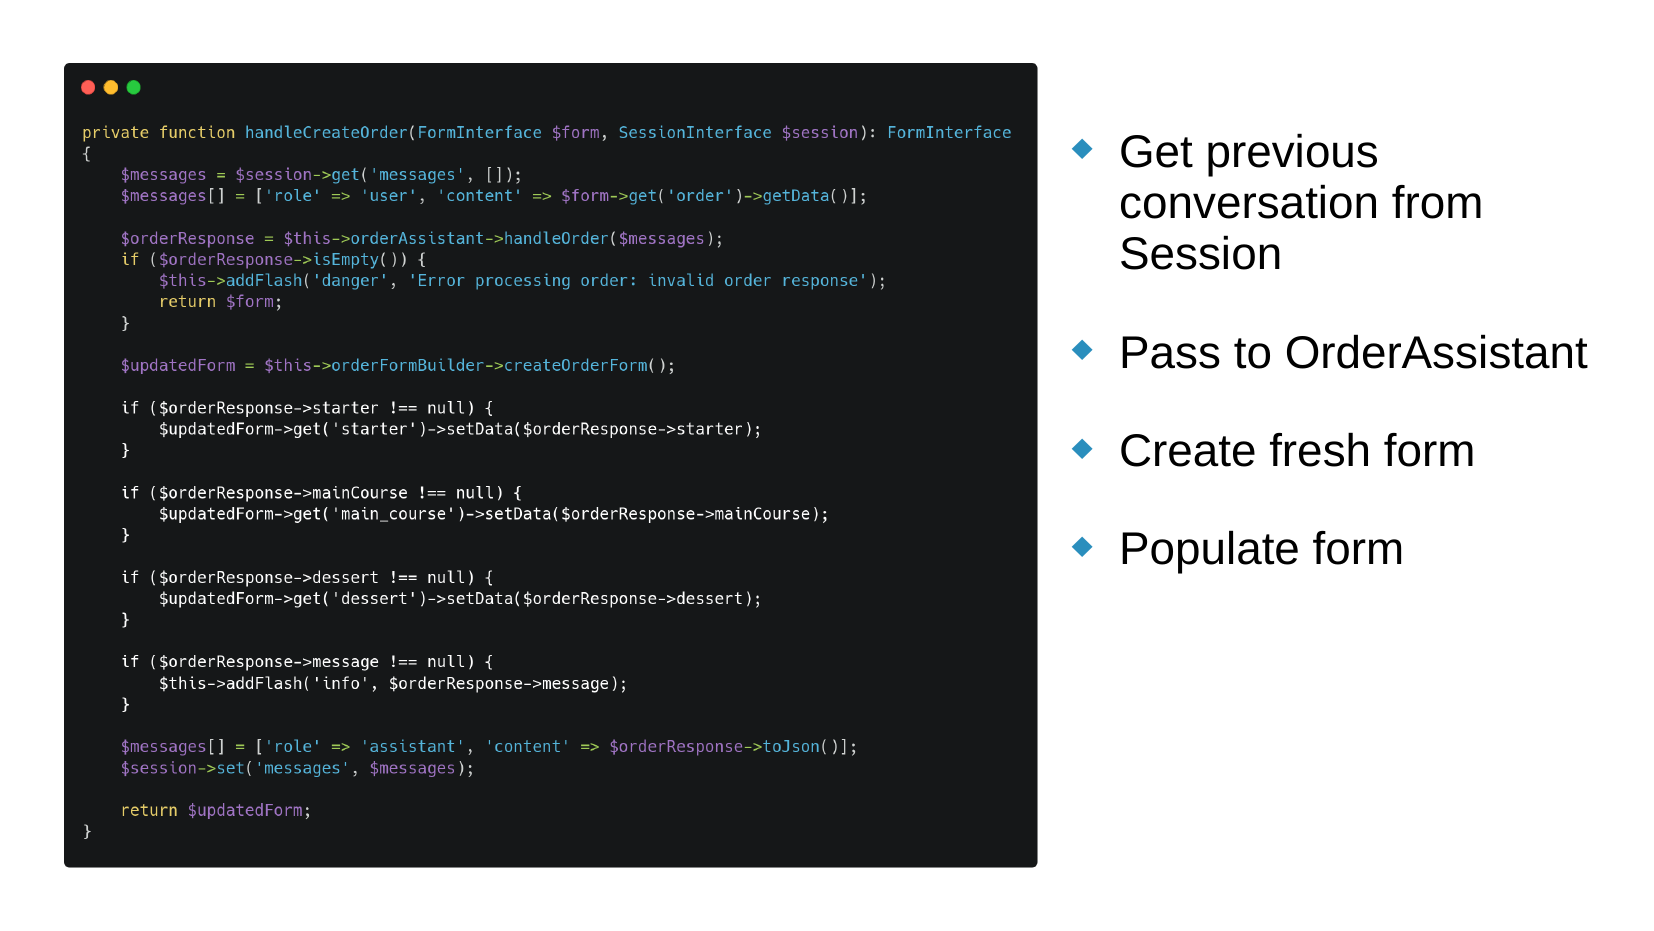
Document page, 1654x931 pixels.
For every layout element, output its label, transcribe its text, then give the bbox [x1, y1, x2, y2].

picture [0, 0, 1101, 931]
text_box Get previous conversation from Session Pass to OrderAssistant Create fresh form Populate form [1101, 118, 1648, 911]
